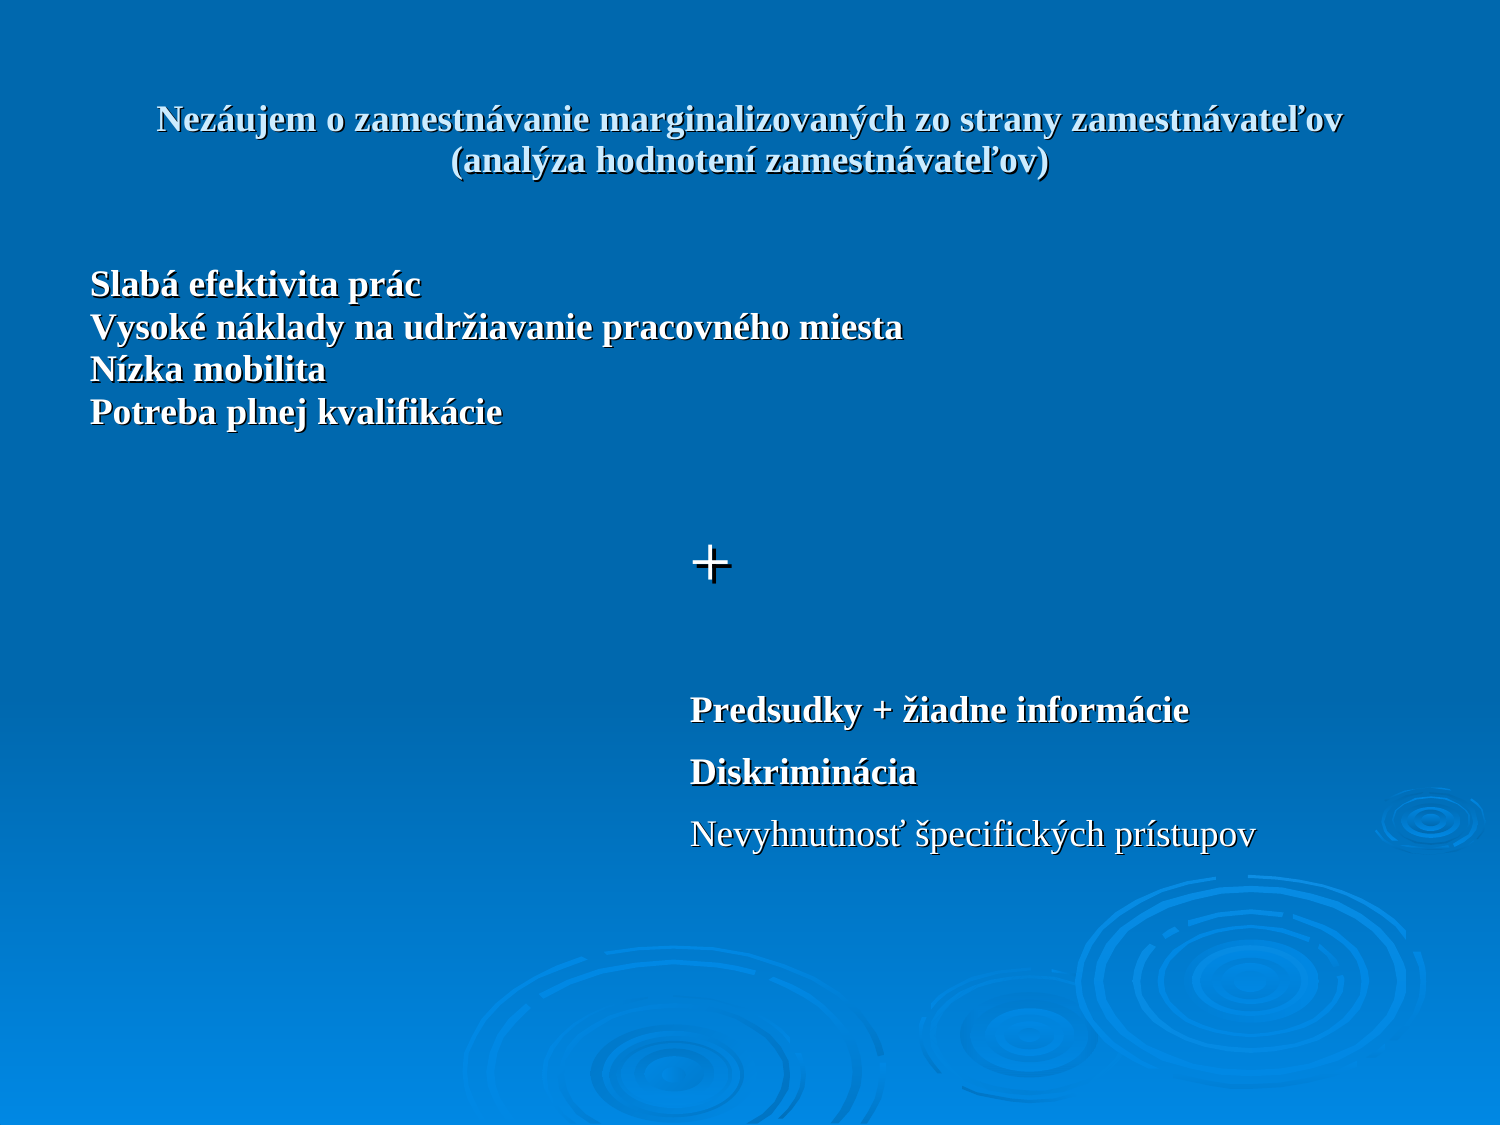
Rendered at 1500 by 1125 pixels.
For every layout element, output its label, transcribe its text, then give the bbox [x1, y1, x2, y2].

list Slabá efektivita prác Vysoké náklady na udržiavanie pracovného miesta Nízka mobilita Potreba plnej kvalifikácie + Predsudky + žiadne informácie Diskriminácia Nevyhnutnosť špecifických prístupov [75, 262, 1426, 1006]
title Nezáujem o zamestnávanie marginalizovaných zo strany zamestnávateľov (analýza hodnotení zamestnávateľov) [75, 45, 1426, 233]
